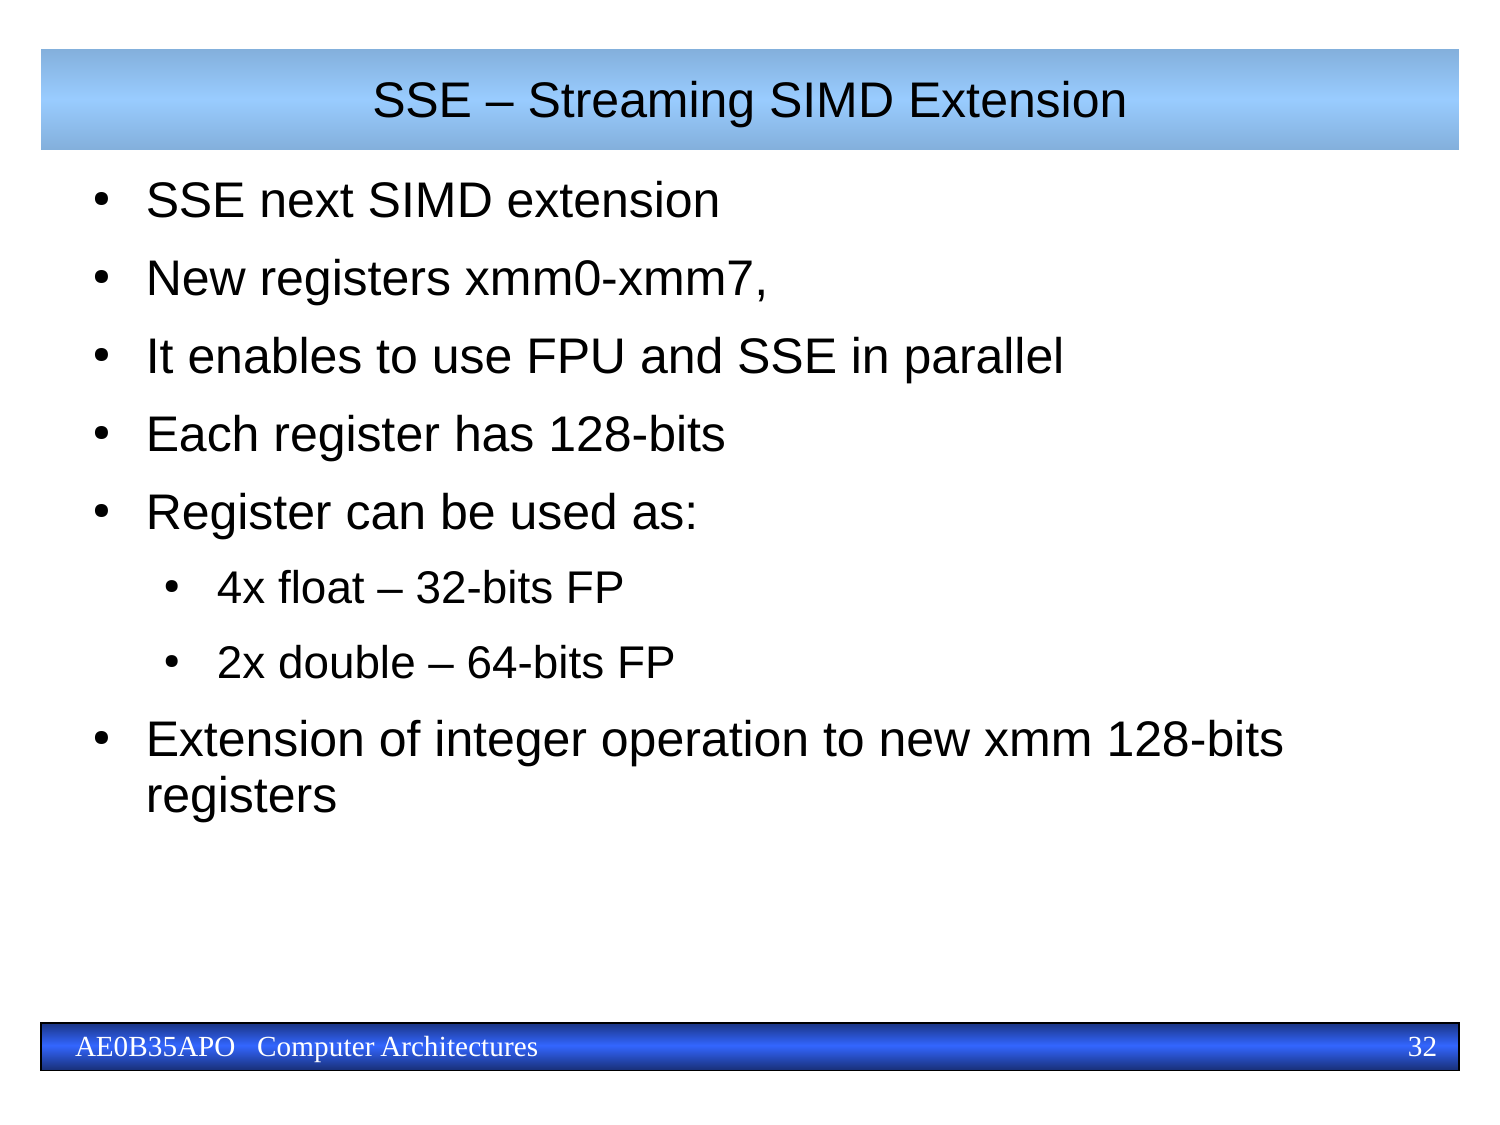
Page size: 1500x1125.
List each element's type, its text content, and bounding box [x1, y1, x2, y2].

list SSE next SIMD extension New registers xmm0-xmm7, It enables to use FPU and SSE in parallel Each register has 128-bits Register can be used as: 4x float – 32-bits FP 2x double – 64-bits FP Extension of integer operation to new xmm 128-bits registers [75, 172, 1426, 916]
title SSE – Streaming SIMD Extension [41, 49, 1459, 150]
